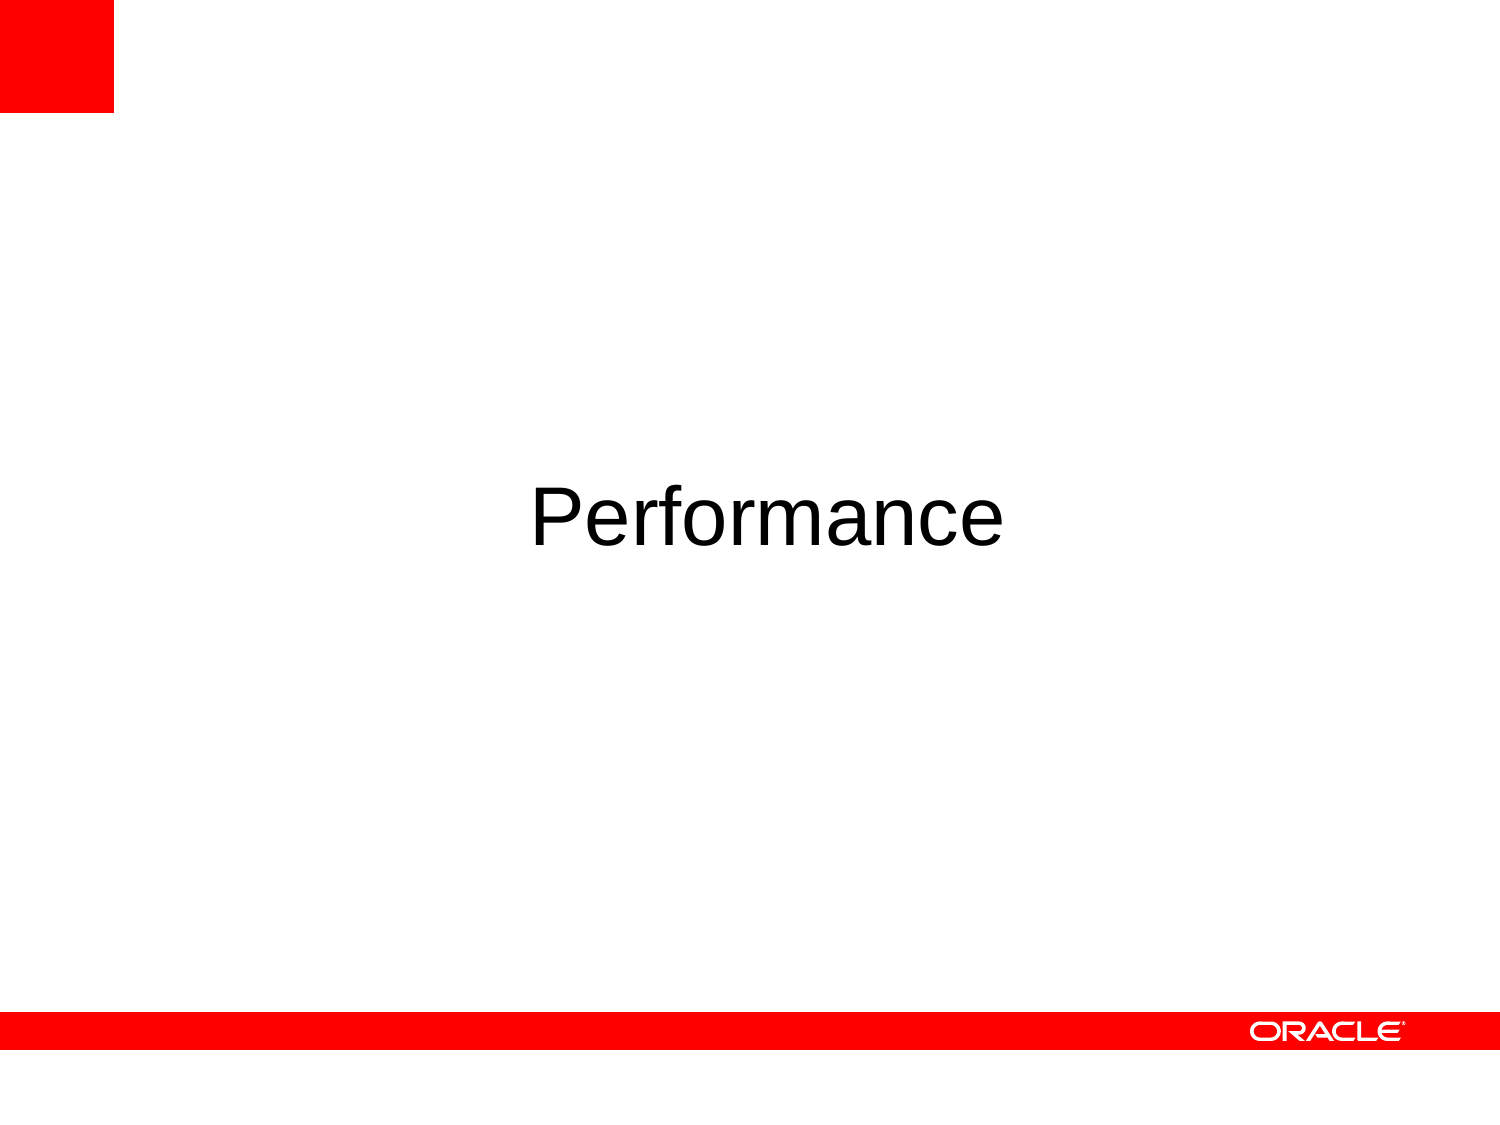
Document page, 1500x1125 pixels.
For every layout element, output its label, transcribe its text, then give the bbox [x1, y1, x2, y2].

picture [0, 0, 114, 113]
subtitle Performance [145, 57, 1390, 968]
picture [0, 1012, 1500, 1050]
